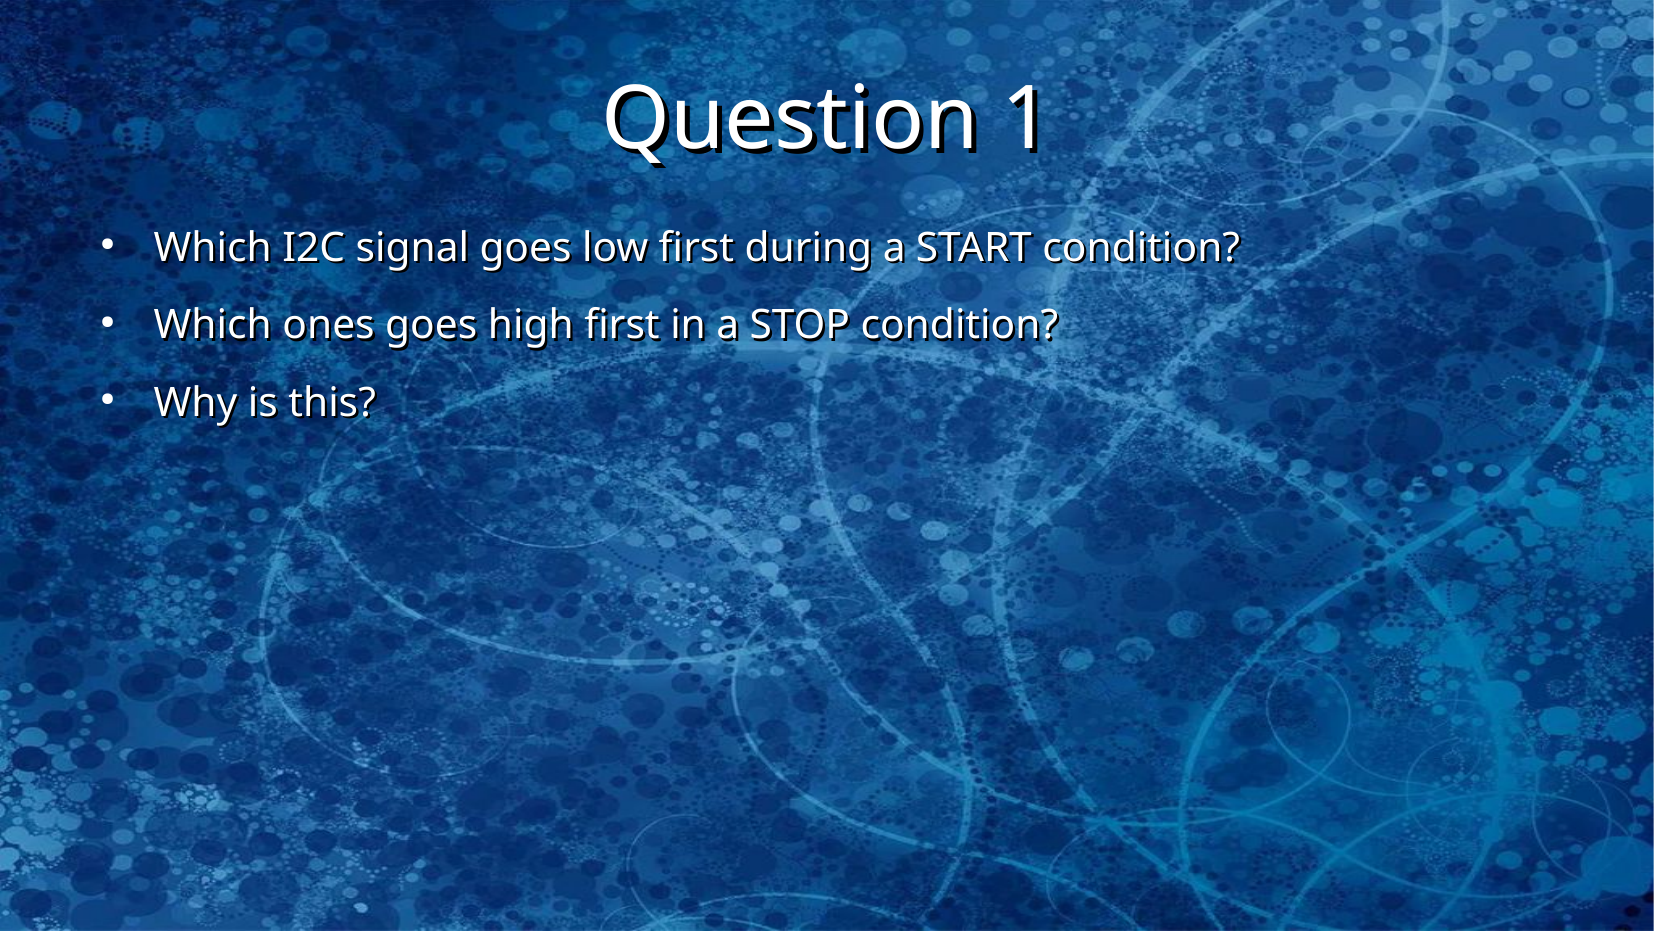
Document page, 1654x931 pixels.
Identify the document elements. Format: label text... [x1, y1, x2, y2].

list Which I2C signal goes low first during a START condition? Which ones goes high first in a STOP condition? Why is this? [82, 217, 1571, 758]
title Question 1 [82, 37, 1571, 193]
picture [0, 0, 1654, 931]
